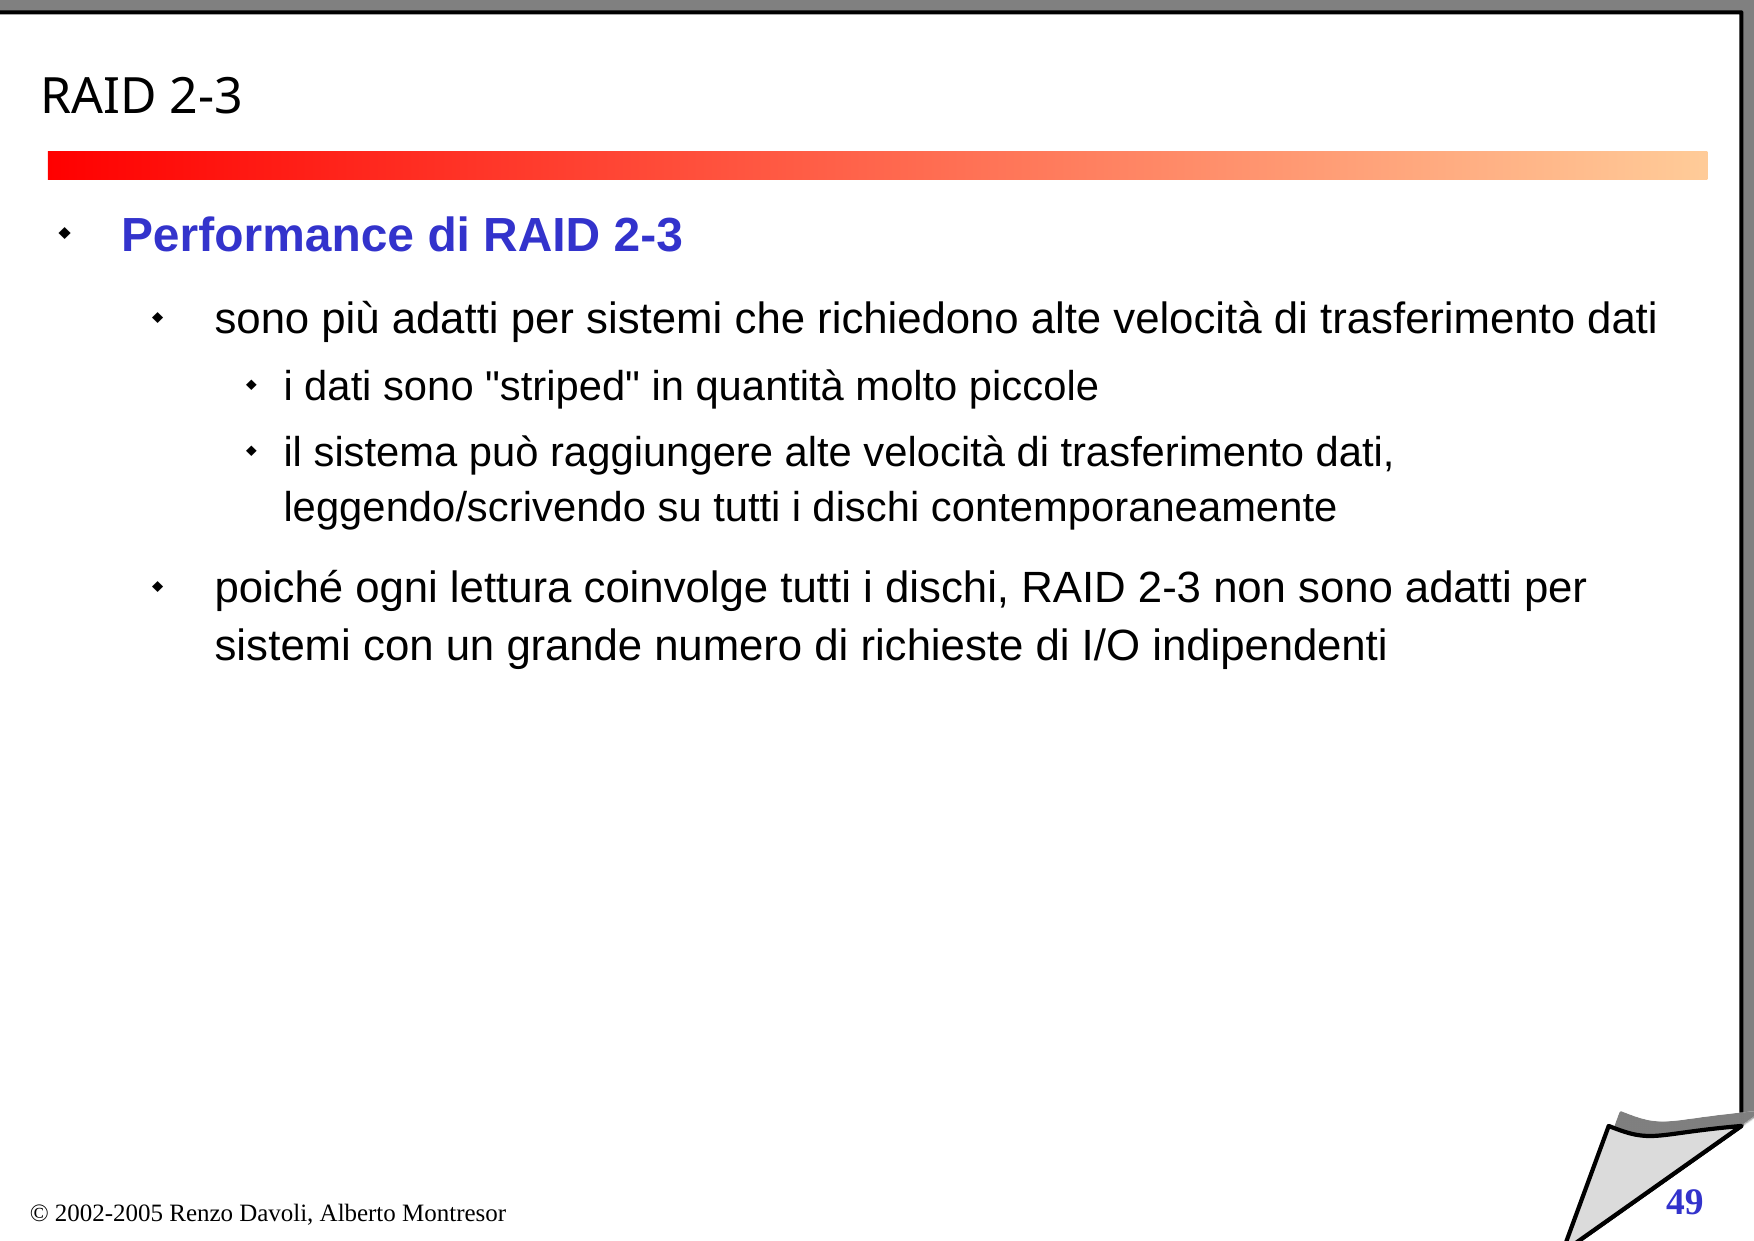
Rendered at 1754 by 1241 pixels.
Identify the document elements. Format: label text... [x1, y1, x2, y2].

list Performance di RAID 2-3 sono più adatti per sistemi che richiedono alte velocità di trasferimento dati i dati sono "striped" in quantità molto piccole il sistema può raggiungere alte velocità di trasferimento dati, leggendo/scrivendo su tutti i dischi contemporaneamente poiché ogni lettura coinvolge tutti i dischi, RAID 2-3 non sono adatti per sistemi con un grande numero di richieste di I/O indipendenti [58, 206, 1696, 844]
title RAID 2-3 [40, 49, 1714, 144]
